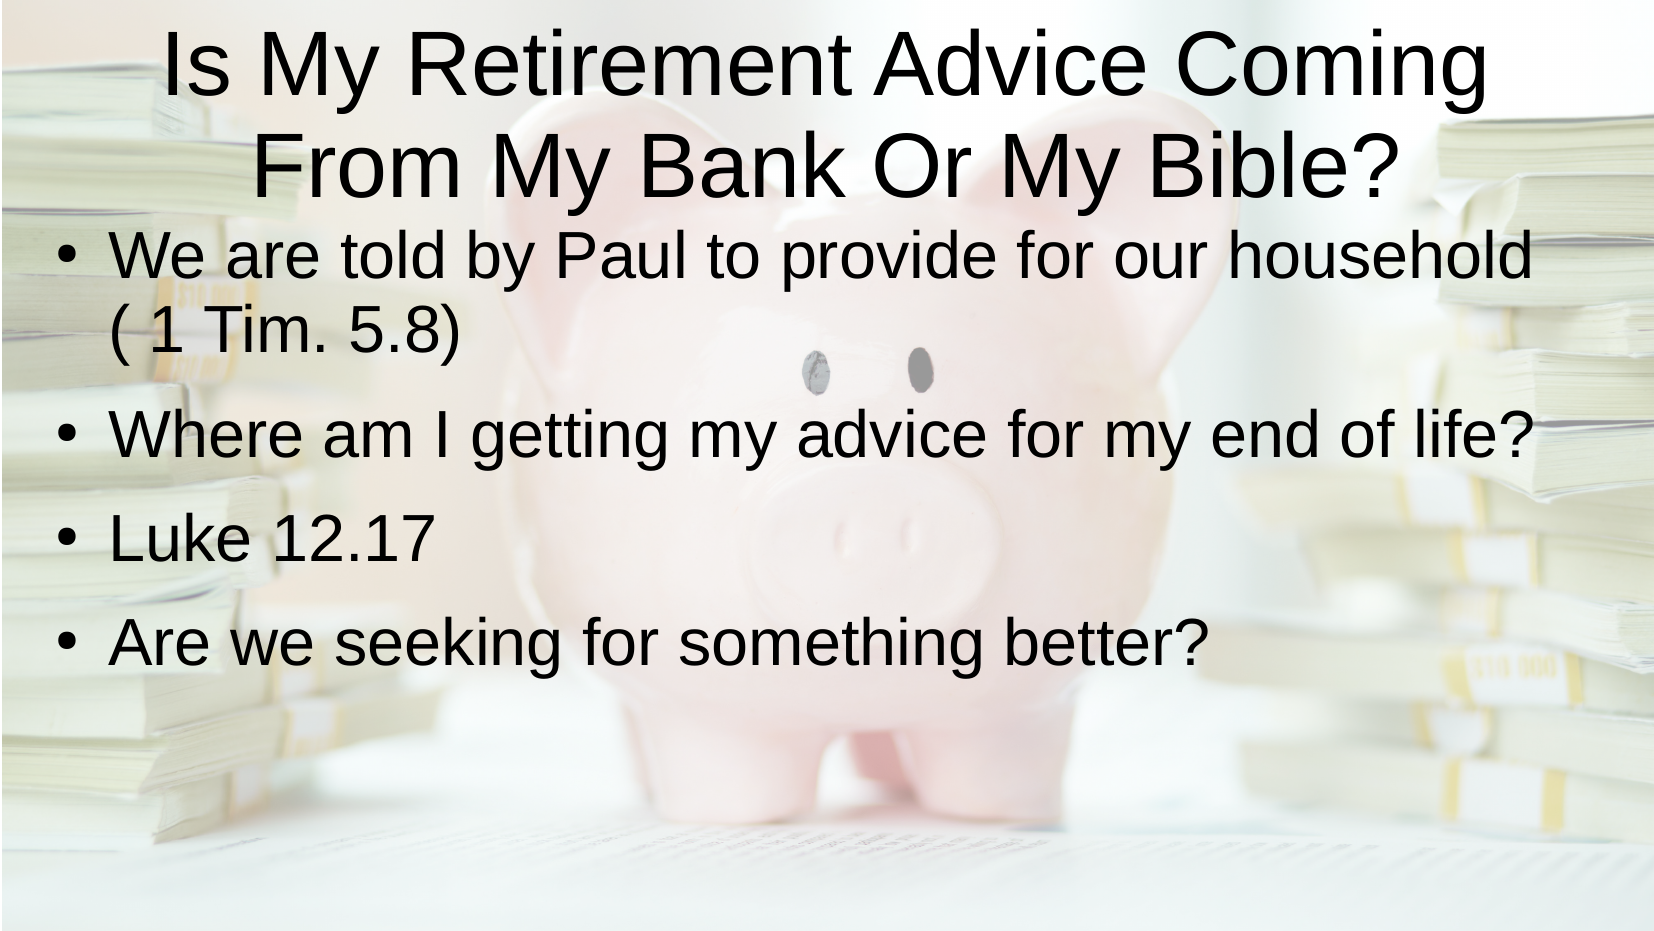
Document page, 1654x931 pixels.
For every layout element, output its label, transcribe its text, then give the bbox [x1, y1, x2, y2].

list We are told by Paul to provide for our household ( 1 Tim. 5.8) Where am I getting my advice for my end of life? Luke 12.17 Are we seeking for something better? [37, 217, 1613, 901]
picture [2, 0, 1654, 931]
title Is My Retirement Advice Coming From My Bank Or My Bible? [82, 12, 1571, 217]
